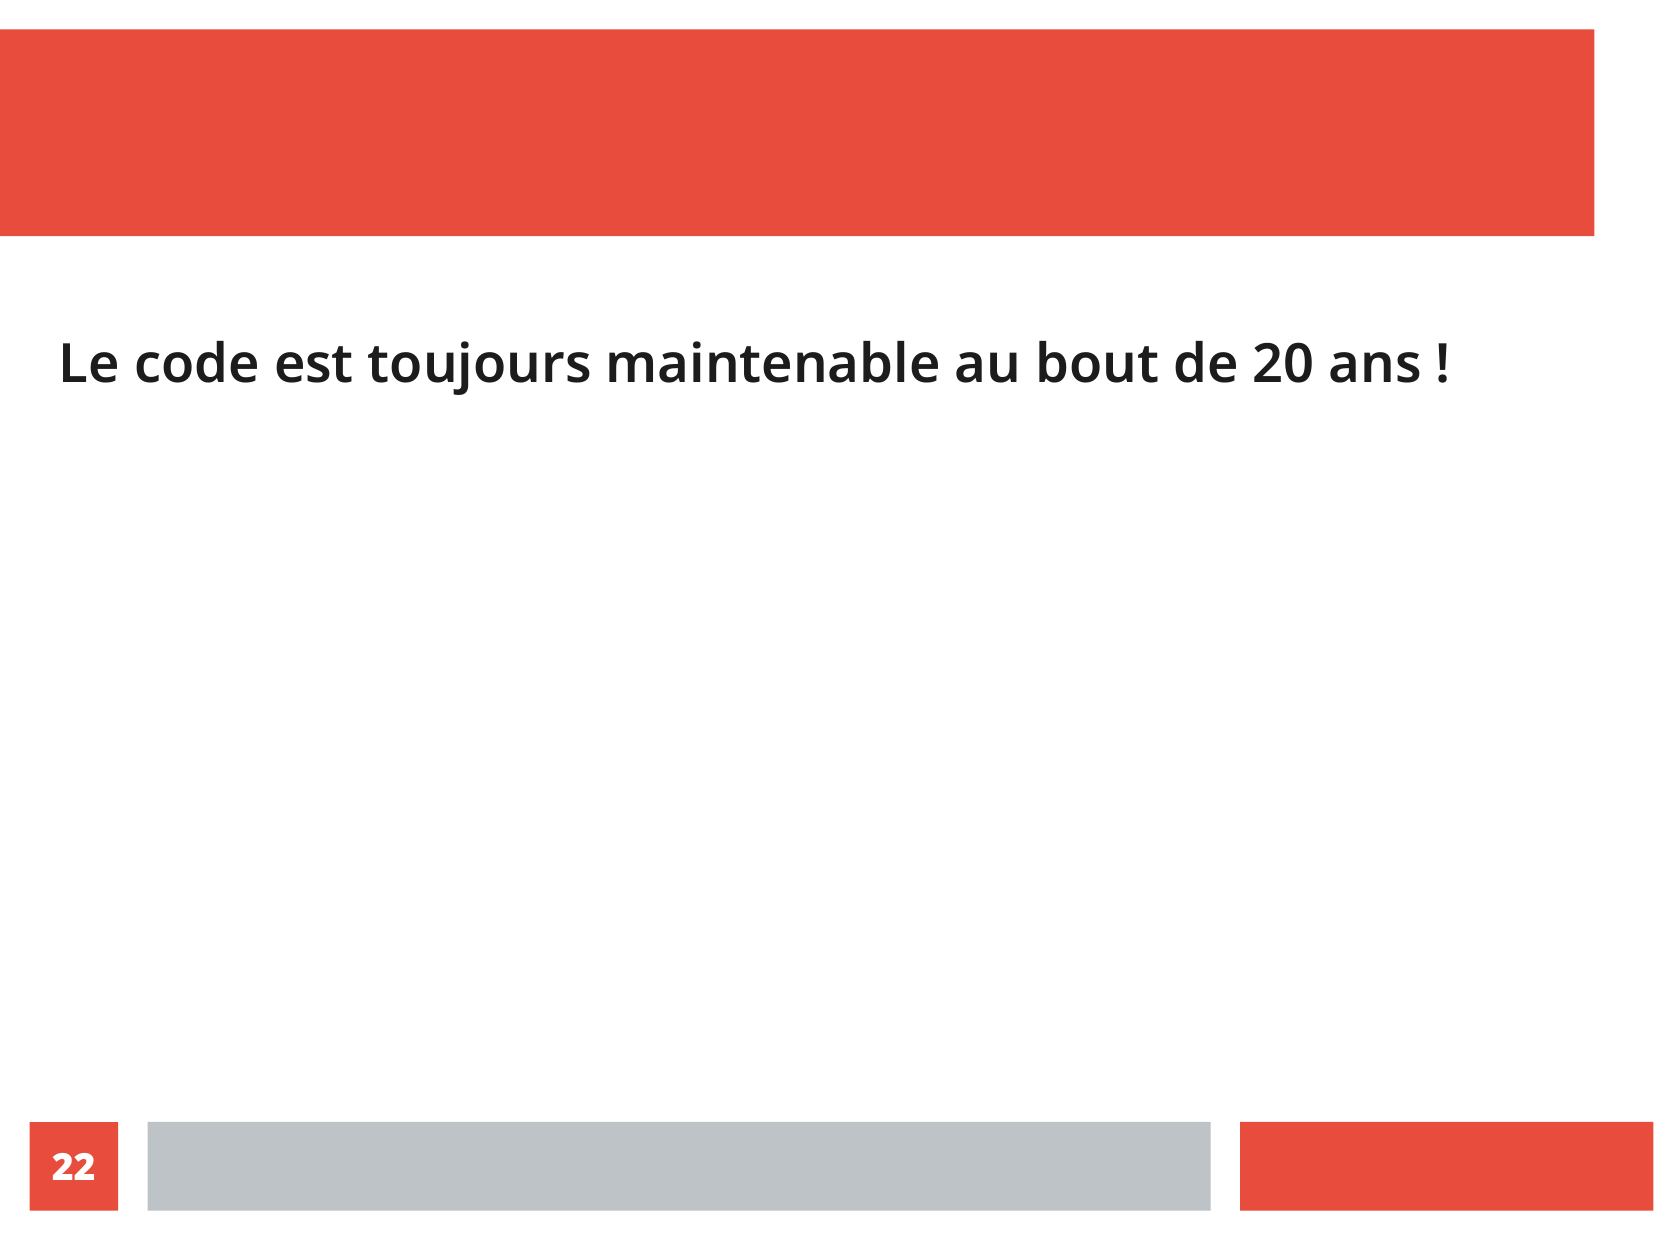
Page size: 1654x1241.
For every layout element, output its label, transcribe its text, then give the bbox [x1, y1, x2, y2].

list Le code est toujours maintenable au bout de 20 ans ! [59, 324, 1565, 1093]
